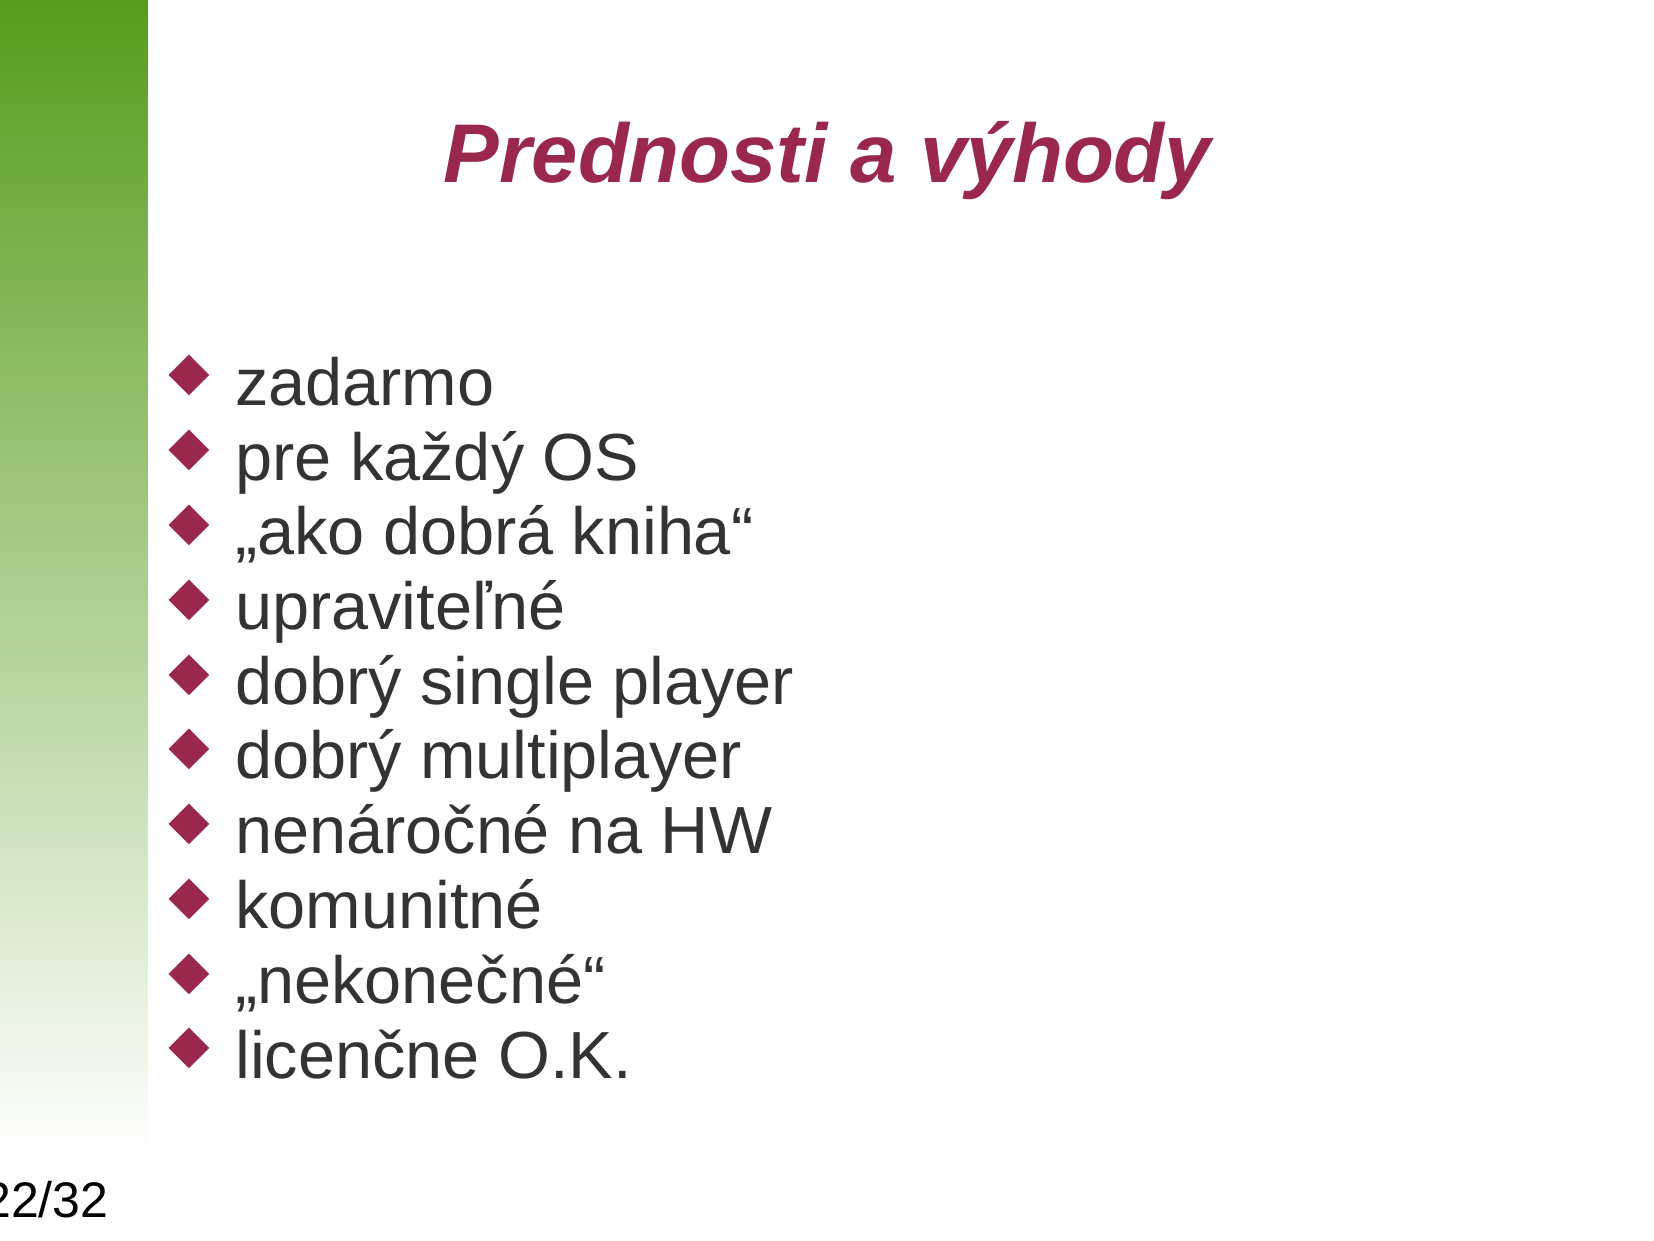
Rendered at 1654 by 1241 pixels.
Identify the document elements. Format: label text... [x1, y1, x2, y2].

list zadarmo pre každý OS „ako dobrá kniha“ upraviteľné dobrý single player dobrý multiplayer nenáročné na HW komunitné „nekonečné“ licenčne O.K. [152, 344, 1534, 1176]
title Prednosti a výhody [121, 49, 1534, 257]
